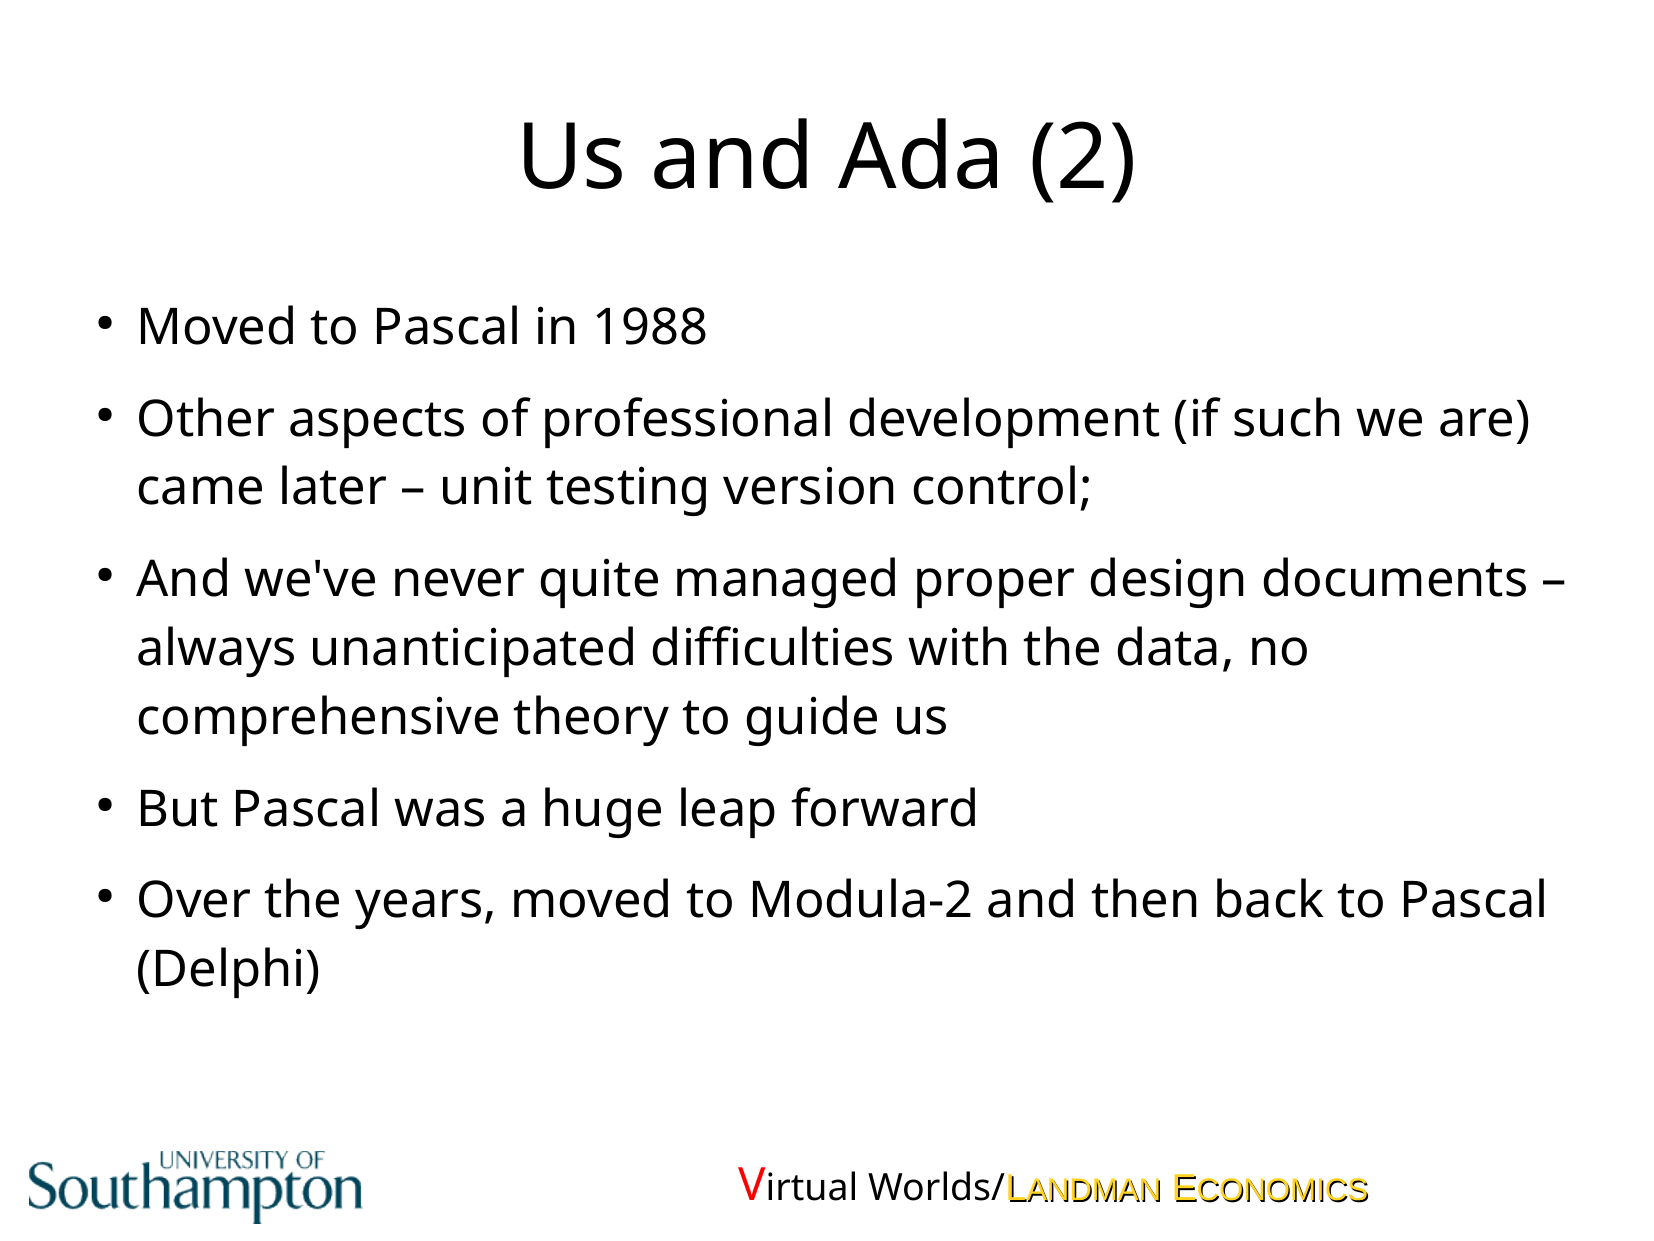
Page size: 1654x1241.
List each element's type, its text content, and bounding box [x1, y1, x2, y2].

picture [29, 1151, 363, 1224]
list Moved to Pascal in 1988 Other aspects of professional development (if such we are) came later – unit testing version control; And we've never quite managed proper design documents – always unanticipated difficulties with the data, no comprehensive theory to guide us But Pascal was a huge leap forward Over the years, moved to Modula-2 and then back to Pascal (Delphi) [82, 290, 1571, 1010]
title Us and Ada (2) [82, 49, 1571, 257]
